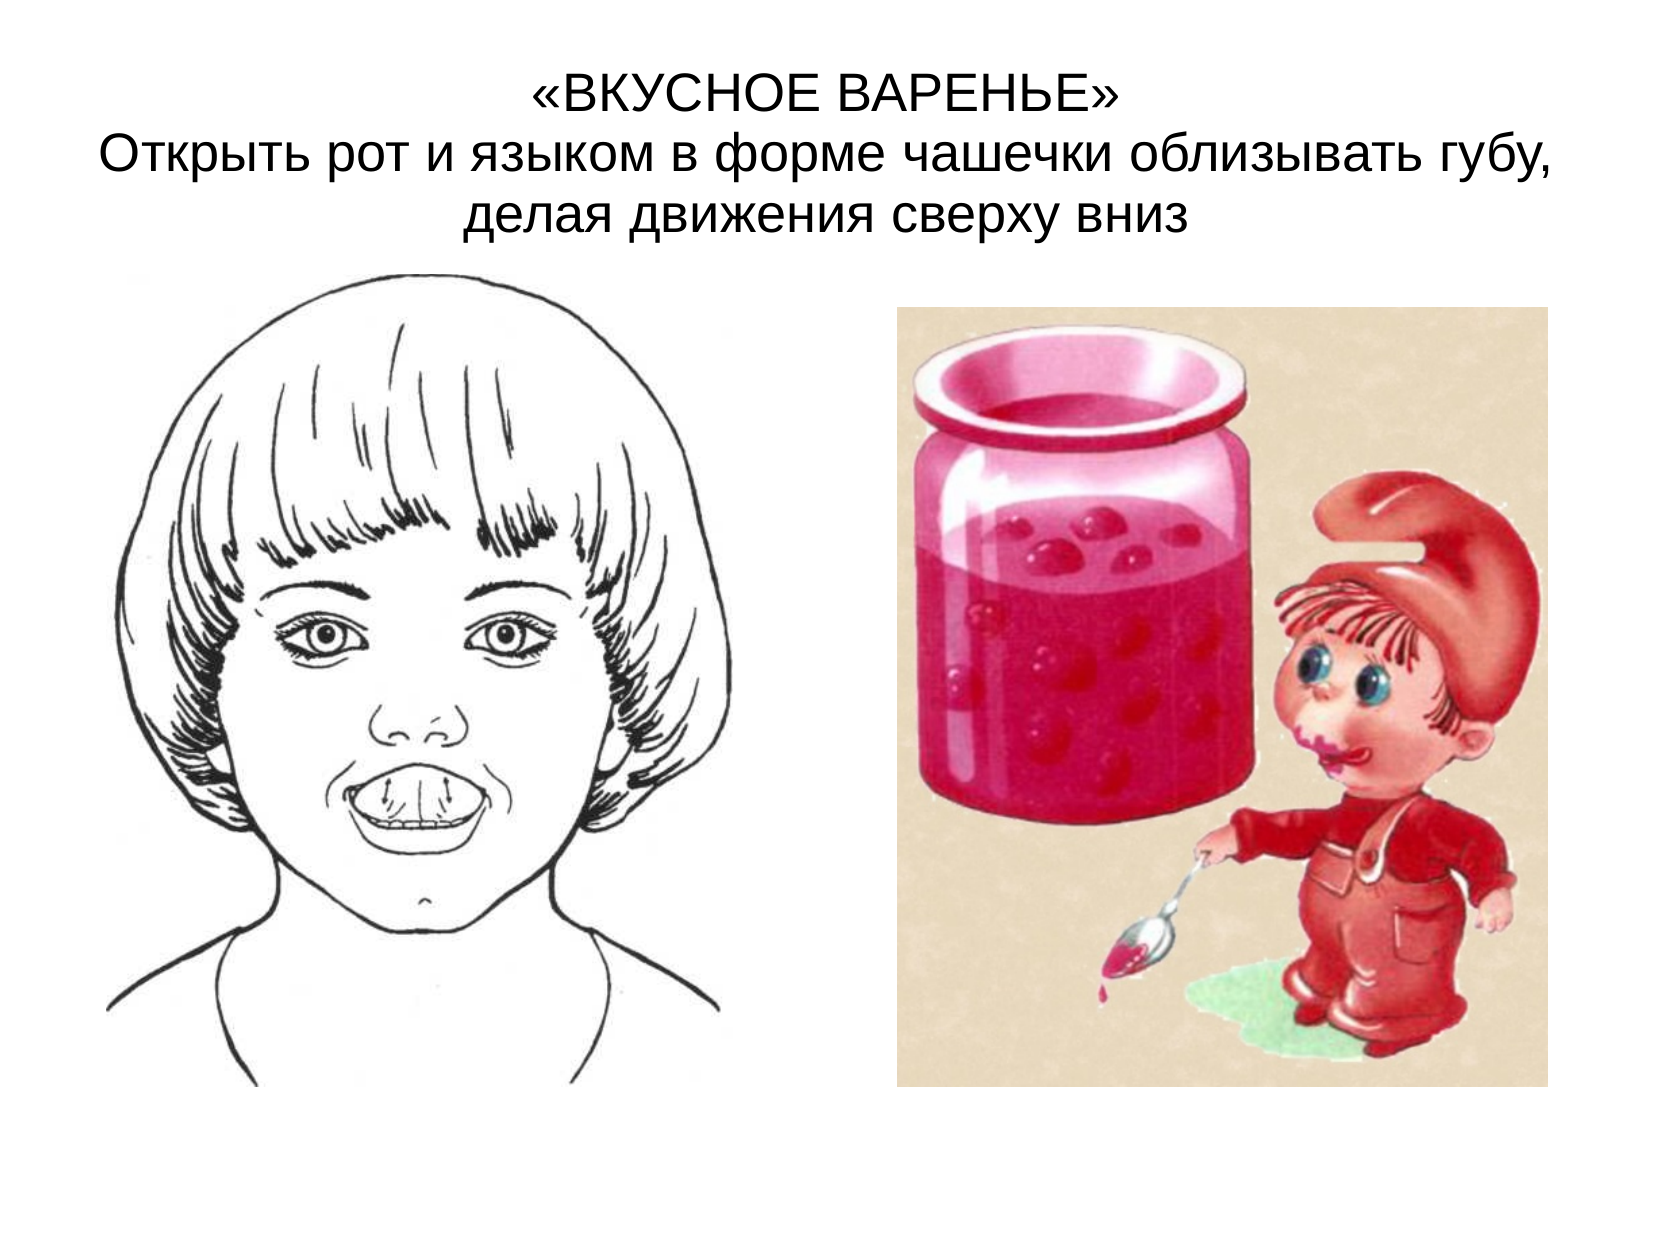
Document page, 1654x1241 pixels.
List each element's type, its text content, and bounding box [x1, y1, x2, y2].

title «ВКУСНОЕ ВАРЕНЬЕ» Открыть рот и языком в форме чашечки облизывать губу, делая движения сверху вниз [82, 49, 1571, 257]
picture [106, 274, 733, 1087]
picture [897, 307, 1548, 1087]
